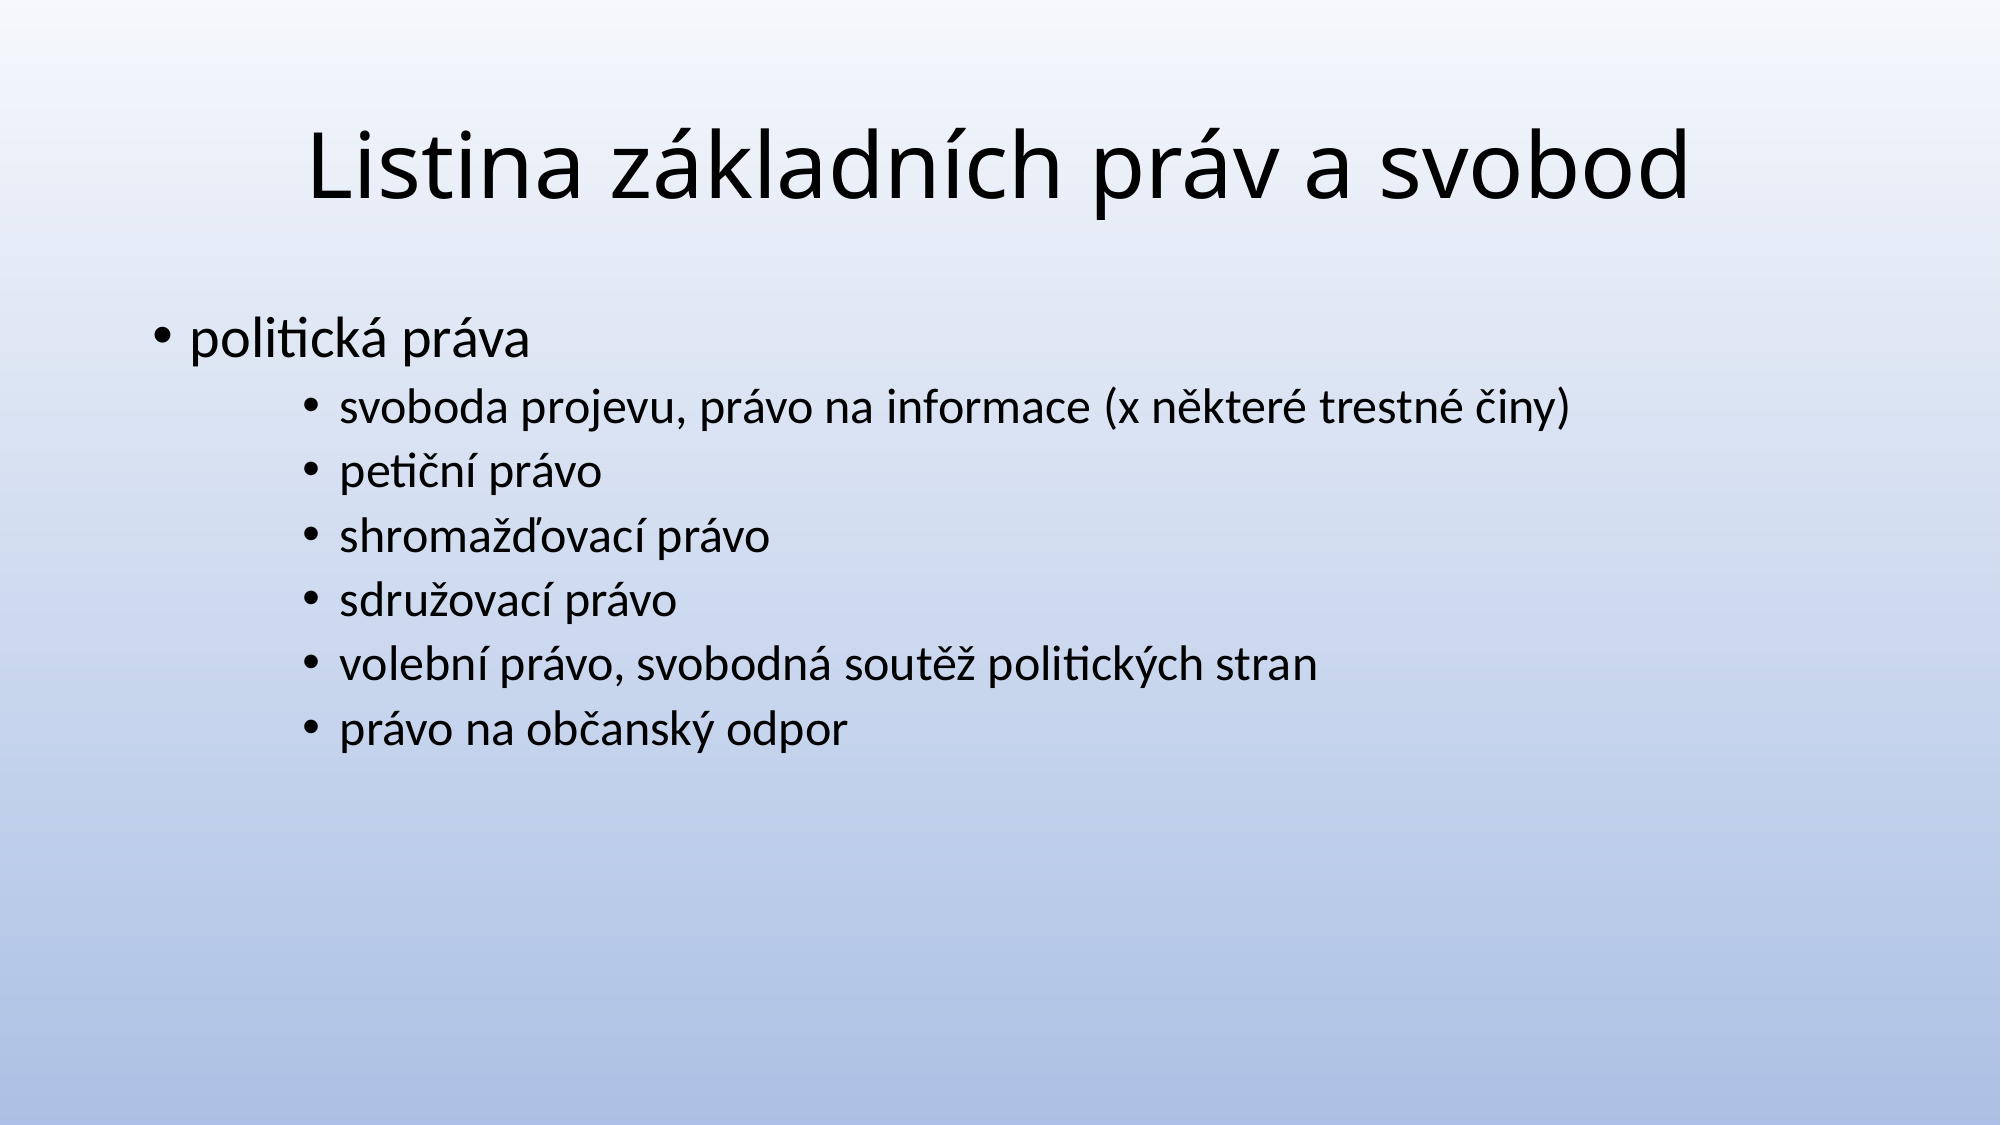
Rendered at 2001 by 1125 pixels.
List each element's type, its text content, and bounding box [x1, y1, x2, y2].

title Listina základních práv a svobod [137, 59, 1863, 278]
list politická práva svoboda projevu, právo na informace (x některé trestné činy) petiční právo shromažďovací právo sdružovací právo volební právo, svobodná soutěž politických stran právo na občanský odpor [137, 299, 1863, 1014]
